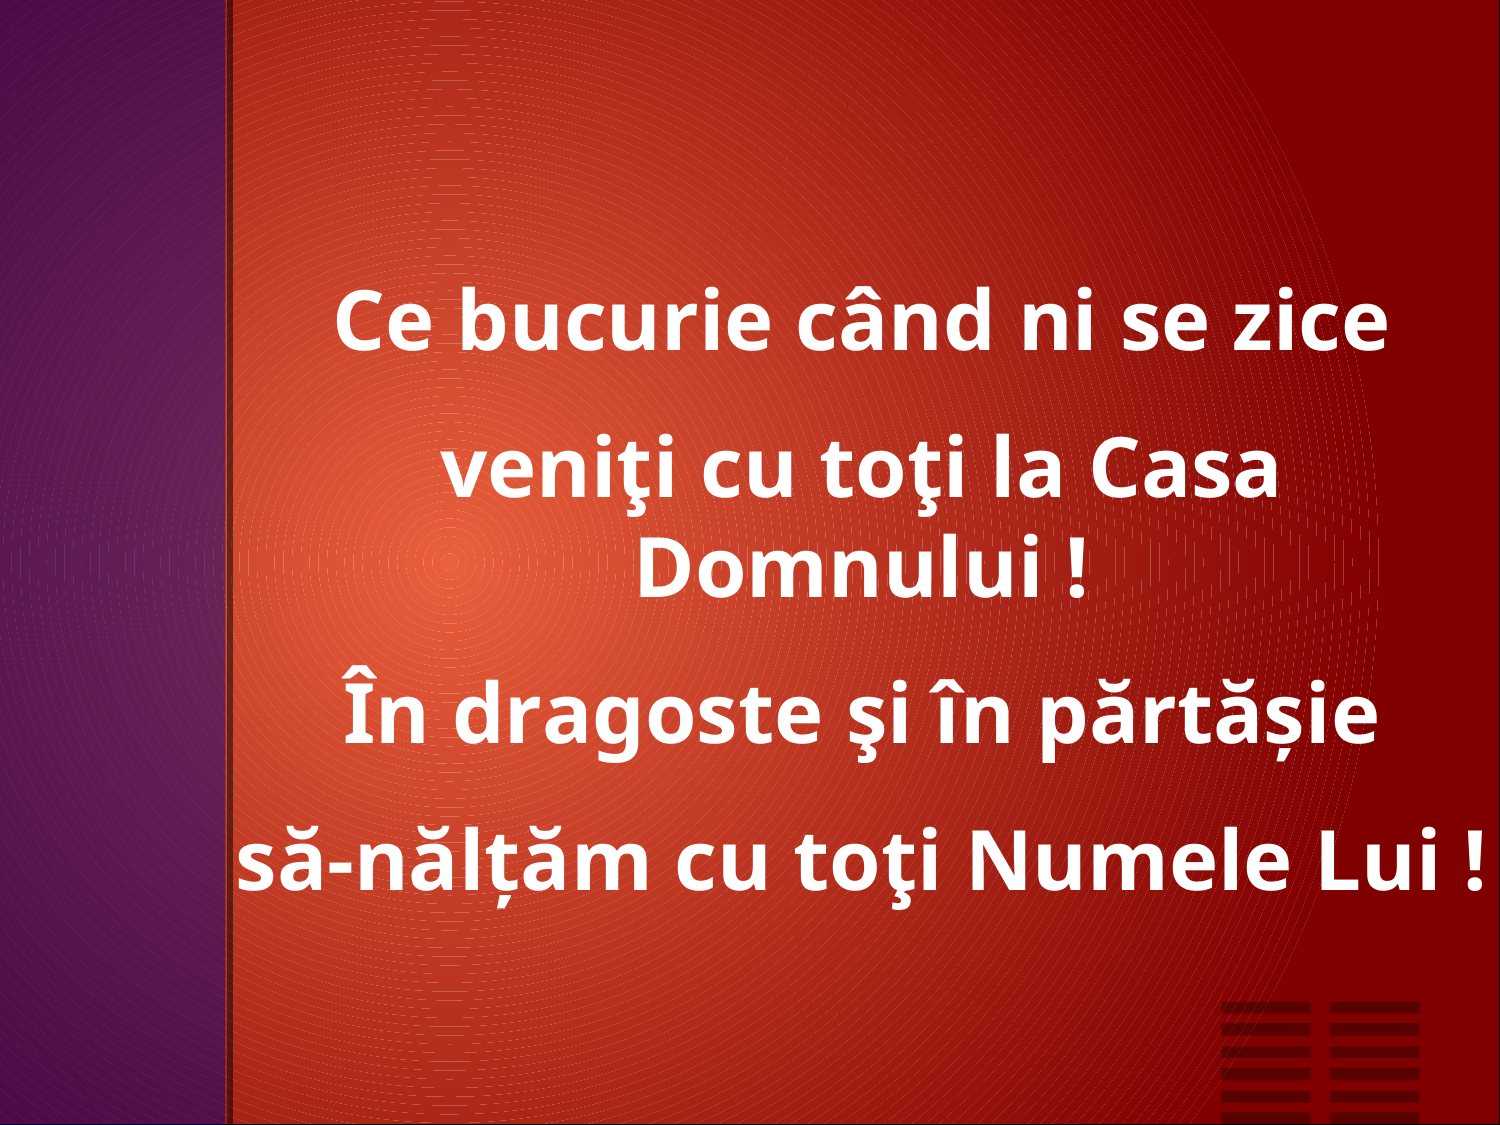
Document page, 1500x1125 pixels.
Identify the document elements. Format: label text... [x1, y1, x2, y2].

text_box Ce bucurie când ni se zice veniţi cu toţi la Casa Domnului ! În dragoste şi în părtăşie să-nălţăm cu toţi Numele Lui ! [198, 259, 1500, 1015]
